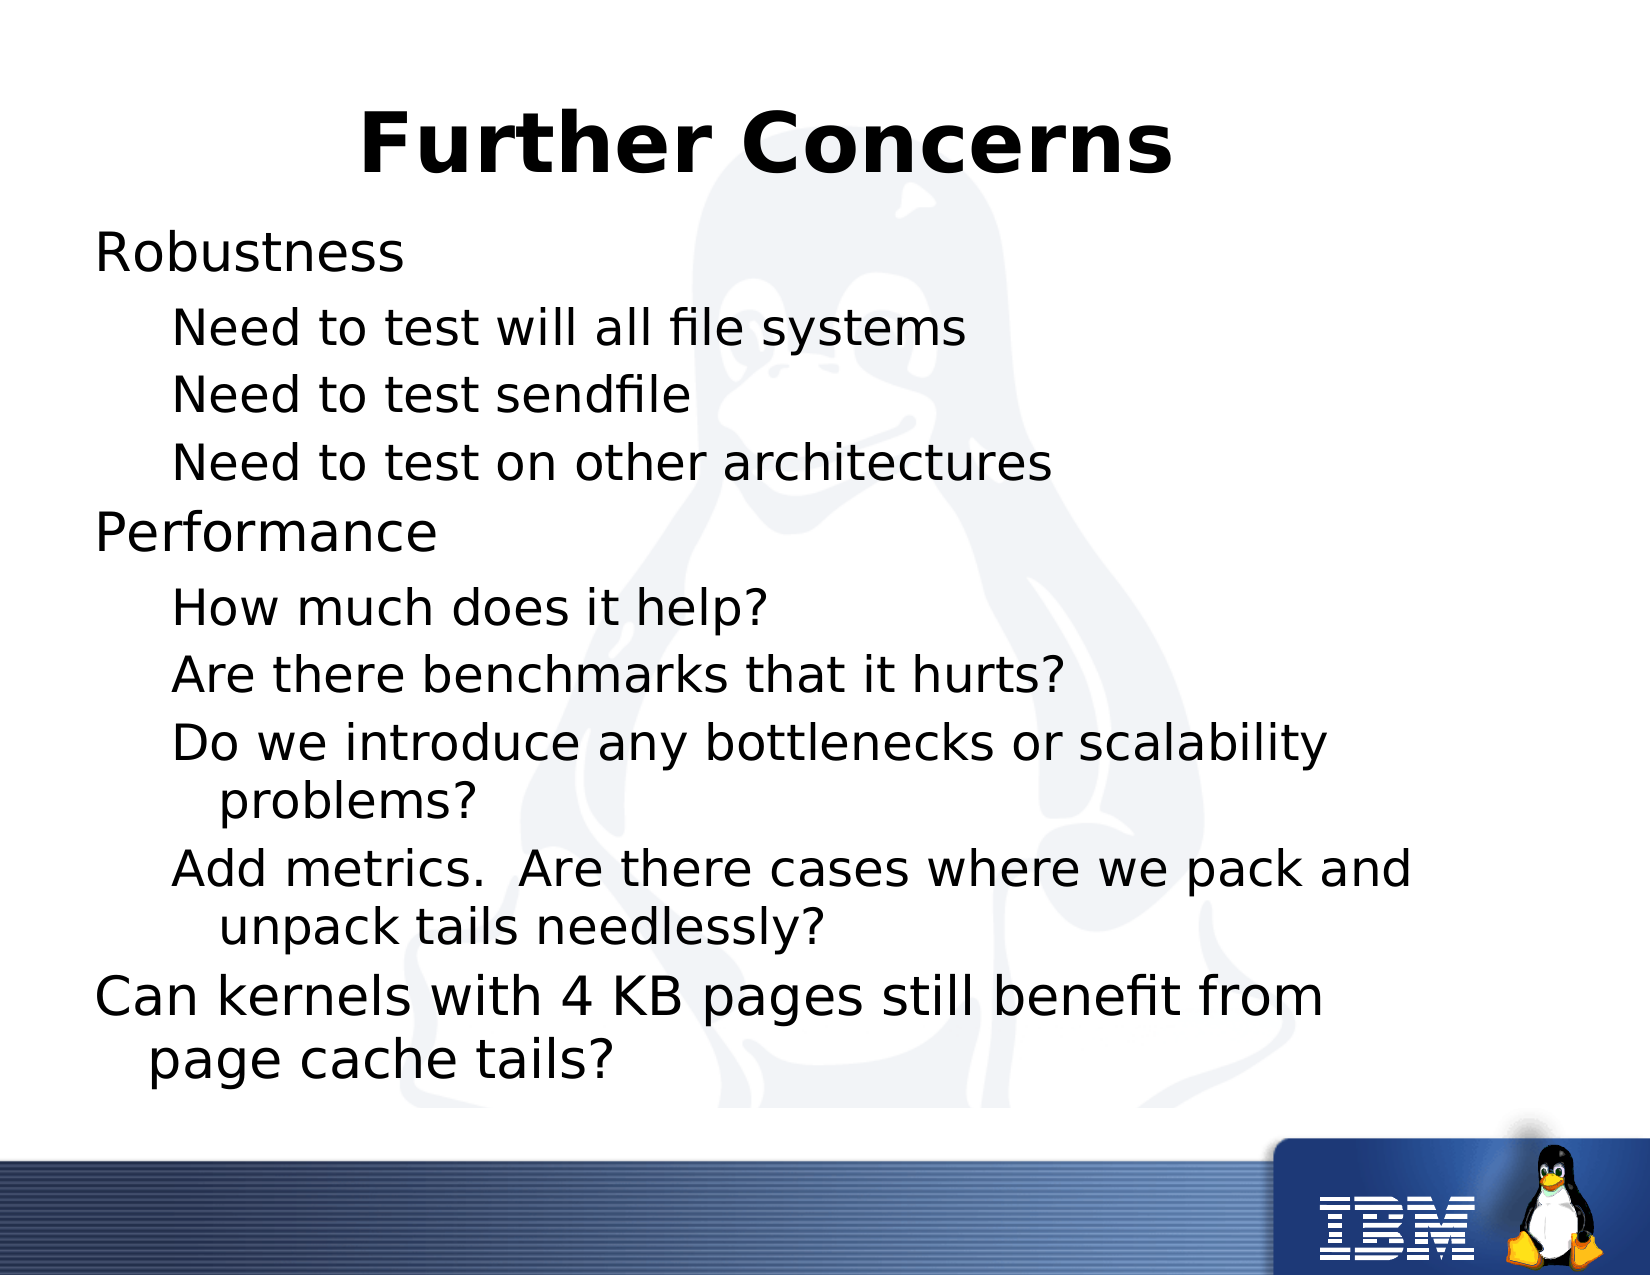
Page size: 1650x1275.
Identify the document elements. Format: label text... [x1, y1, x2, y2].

title Further Concerns [76, 76, 1457, 211]
list Robustness Need to test will all file systems Need to test sendfile Need to test on other architectures Performance How much does it help? Are there benchmarks that it hurts? Do we introduce any bottlenecks or scalability problems? Add metrics. Are there cases where we pack and unpack tails needlessly? Can kernels with 4 KB pages still benefit from page cache tails? [76, 221, 1457, 1171]
